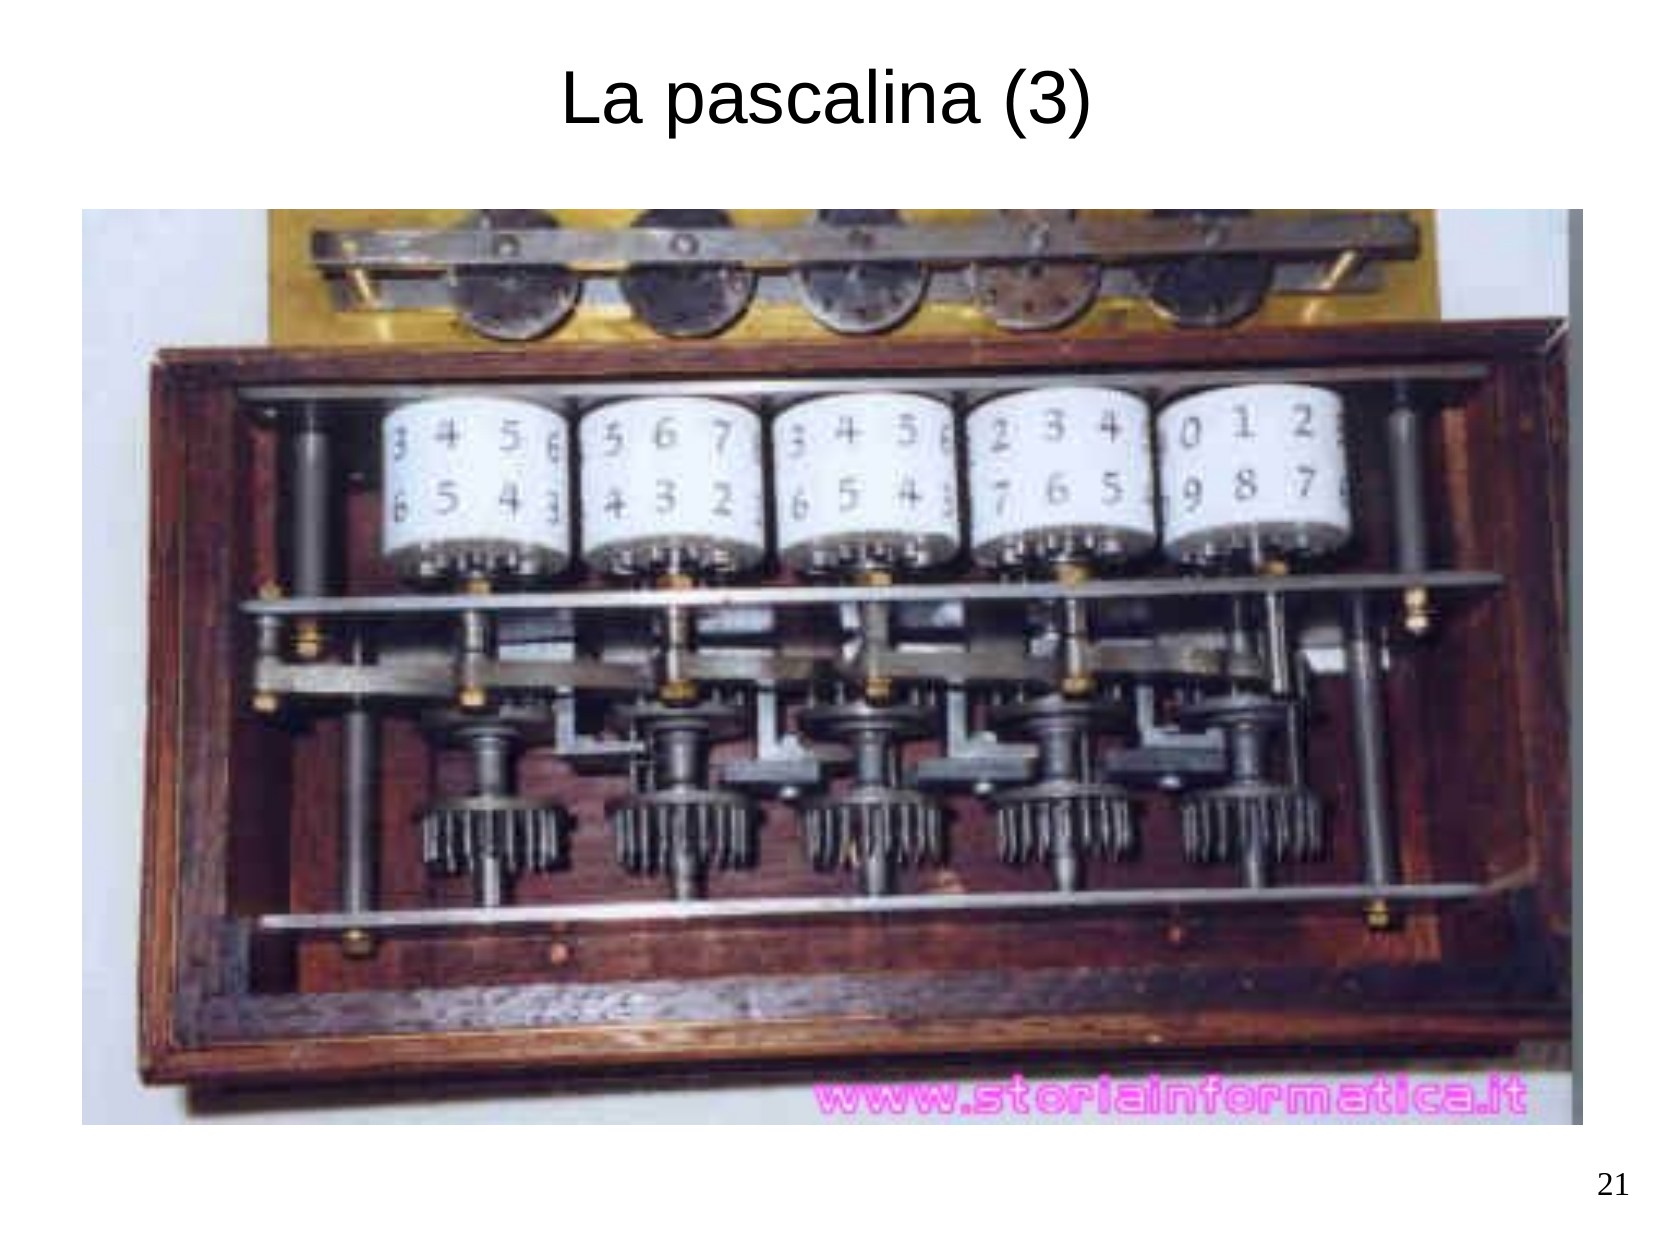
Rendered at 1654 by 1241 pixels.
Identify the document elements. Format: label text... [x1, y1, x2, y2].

title La pascalina (3) [37, 30, 1617, 166]
picture [82, 209, 1583, 1125]
